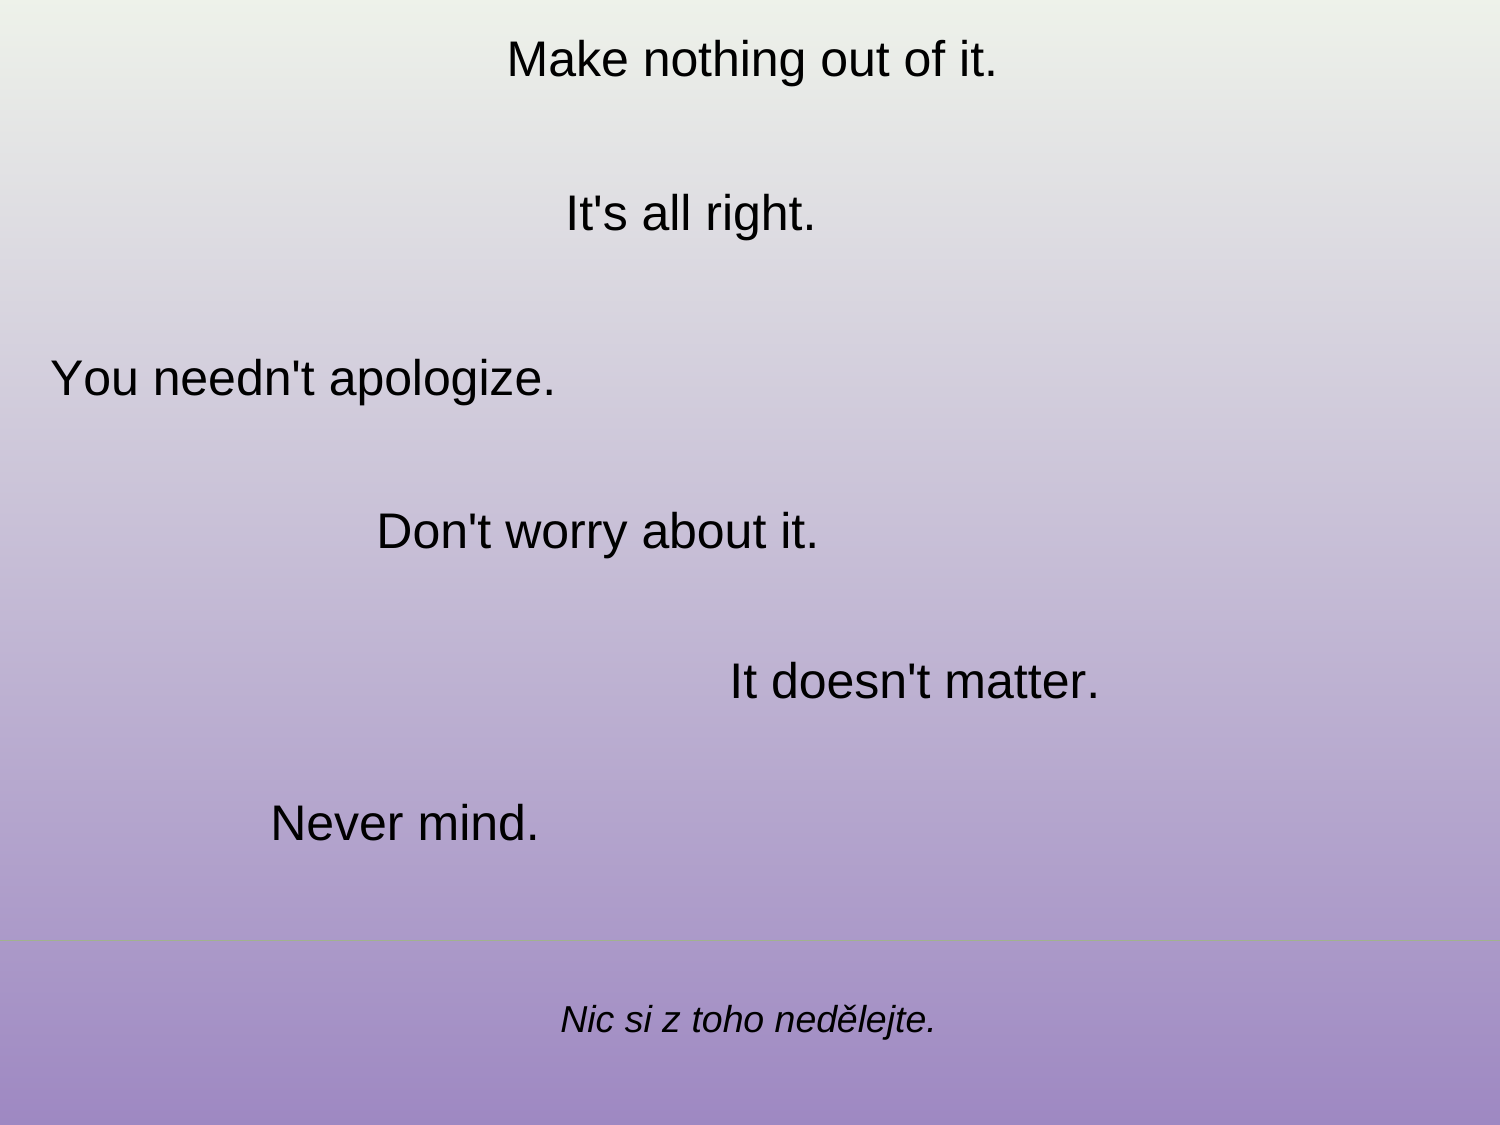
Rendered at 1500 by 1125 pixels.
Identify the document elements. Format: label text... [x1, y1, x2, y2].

text_box It's all right. [550, 172, 832, 249]
text_box Nic si z toho nedělejte. [545, 987, 952, 1049]
text_box You needn't apologize. [35, 337, 1500, 414]
text_box Make nothing out of it. [5, 18, 1500, 95]
text_box Don't worry about it. [361, 491, 835, 567]
text_box Never mind. [255, 782, 555, 858]
text_box It doesn't matter. [714, 640, 1217, 716]
